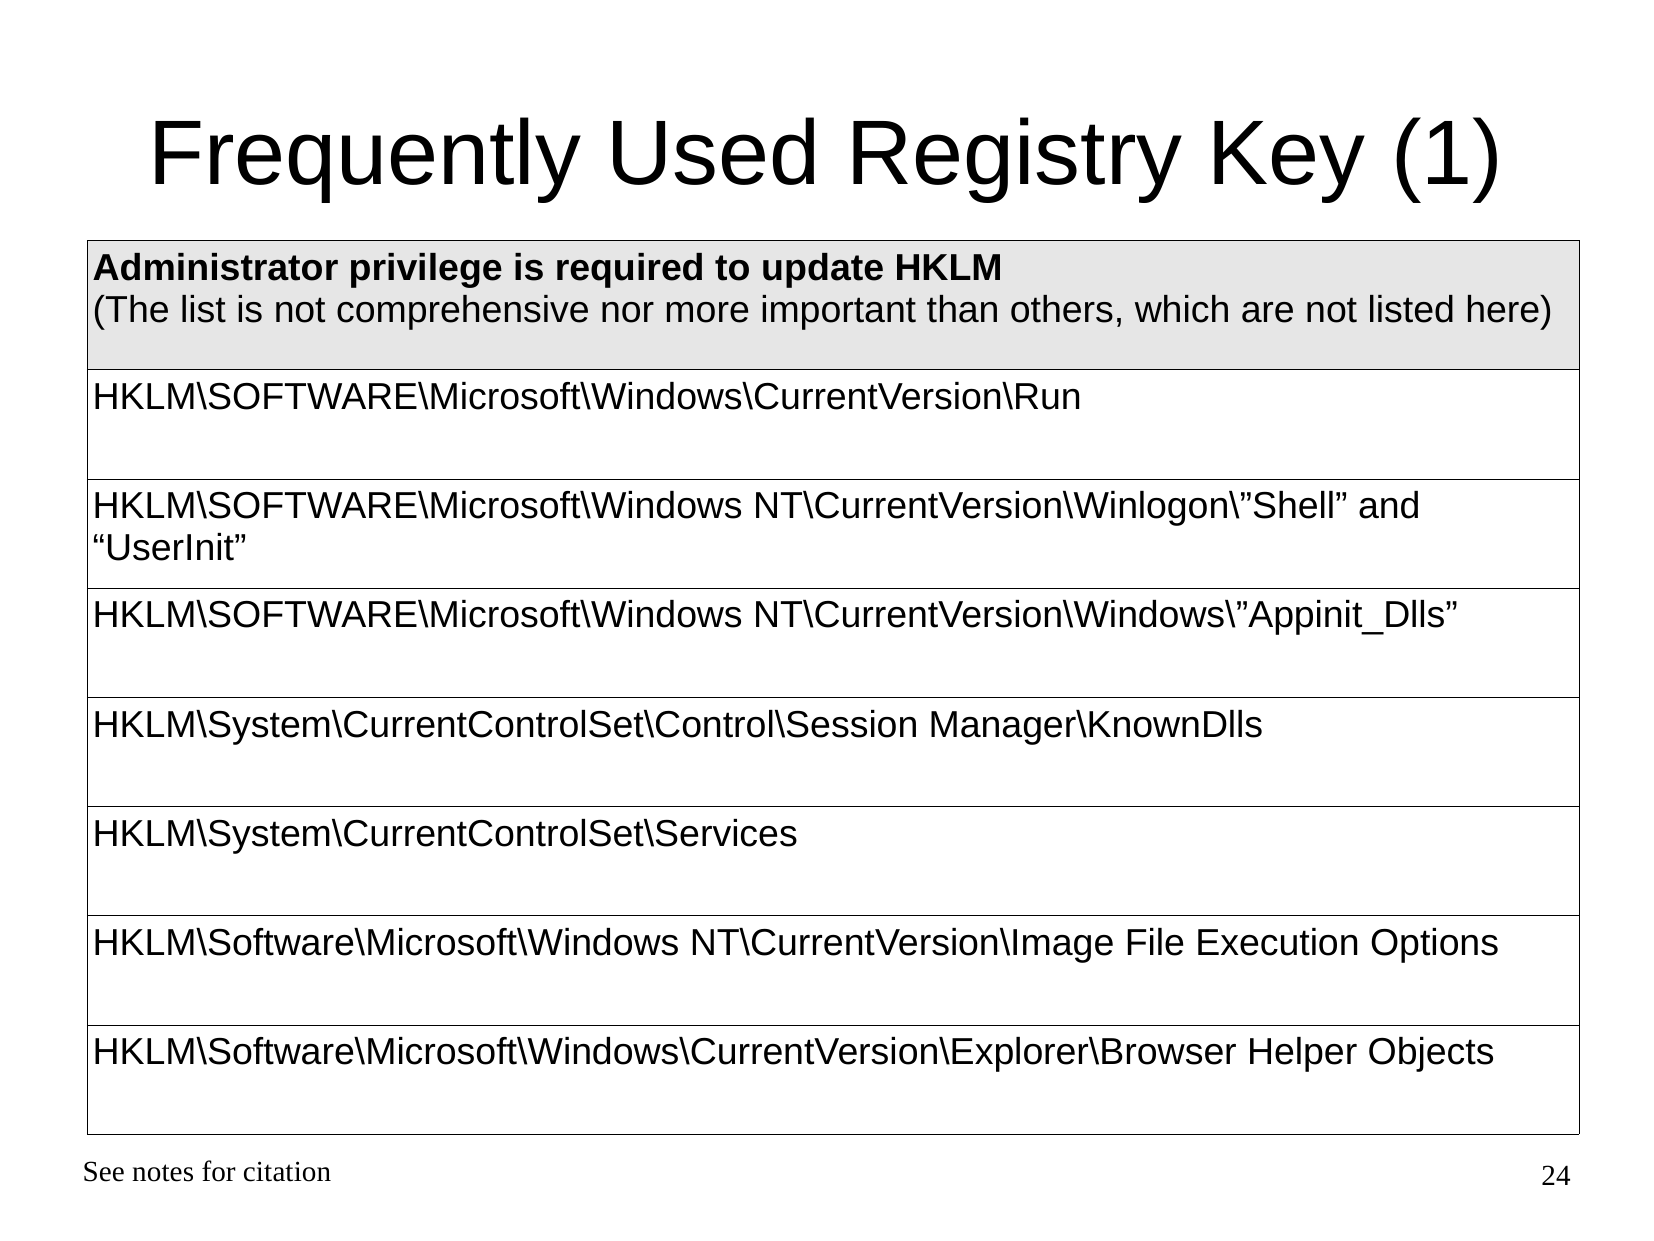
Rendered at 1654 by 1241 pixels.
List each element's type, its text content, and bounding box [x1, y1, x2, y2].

table_cell HKLM\System\CurrentControlSet\Services [88, 807, 1579, 915]
table_cell HKLM\SOFTWARE\Microsoft\Windows\CurrentVersion\Run [88, 370, 1579, 479]
table_header Administrator privilege is required to update HKLM (The list is not comprehensive nor more important than others, which are not listed here) [88, 241, 1579, 369]
table_cell HKLM\SOFTWARE\Microsoft\Windows NT\CurrentVersion\Windows\”Appinit_Dlls” [88, 589, 1579, 697]
table_cell HKLM\System\CurrentControlSet\Control\Session Manager\KnownDlls [88, 698, 1579, 806]
table_cell HKLM\Software\Microsoft\Windows NT\CurrentVersion\Image File Execution Options [88, 916, 1579, 1025]
table_cell HKLM\SOFTWARE\Microsoft\Windows NT\CurrentVersion\Winlogon\”Shell” and “UserInit” [88, 480, 1579, 588]
title Frequently Used Registry Key (1) [82, 49, 1571, 257]
table_cell HKLM\Software\Microsoft\Windows\CurrentVersion\Explorer\Browser Helper Objects [88, 1026, 1579, 1134]
